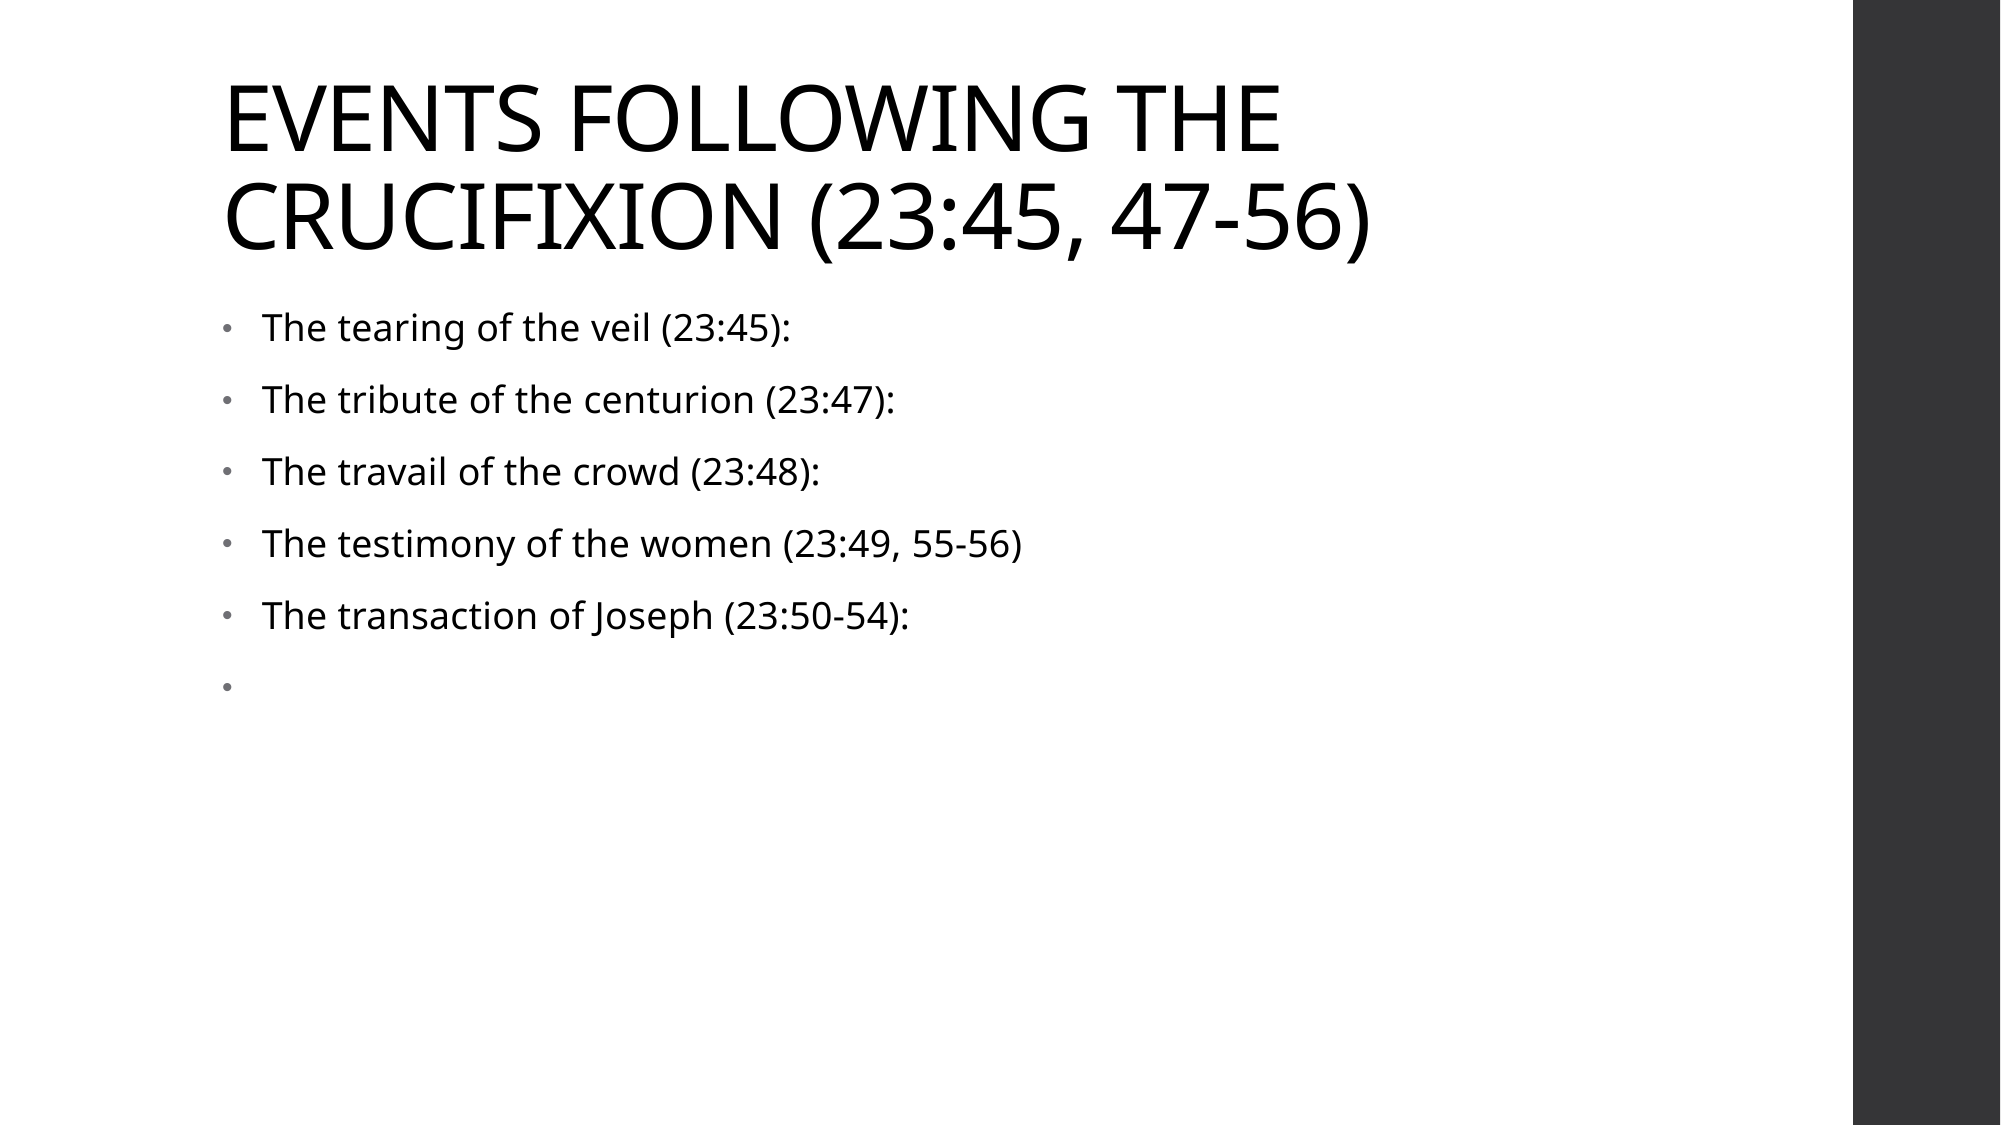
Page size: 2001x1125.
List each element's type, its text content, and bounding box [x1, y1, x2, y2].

title EVENTS FOLLOWING THE CRUCIFIXION (23:45, 47-56) [206, 60, 1797, 278]
list The tearing of the veil (23:45): The tribute of the centurion (23:47): The travail of the crowd (23:48): The testimony of the women (23:49, 55-56) The transaction of Joseph (23:50-54): [206, 299, 1617, 1014]
